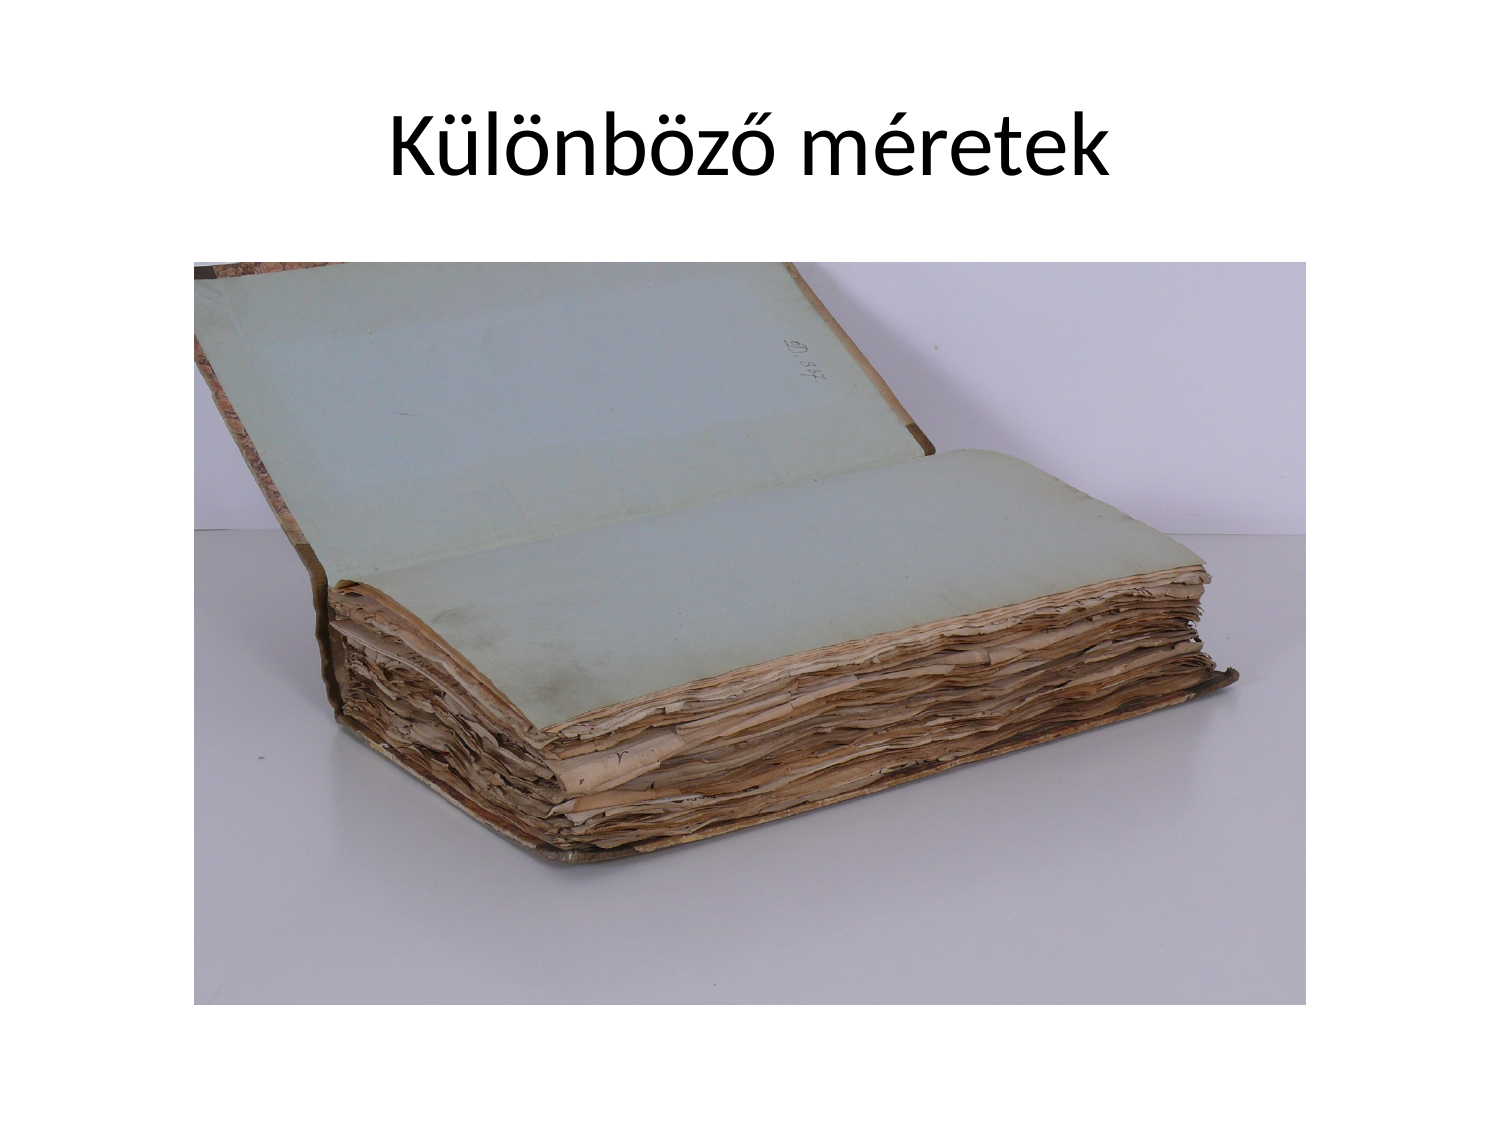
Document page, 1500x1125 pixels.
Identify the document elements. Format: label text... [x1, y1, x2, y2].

picture [194, 262, 1306, 1005]
title Különböző méretek [75, 45, 1426, 233]
